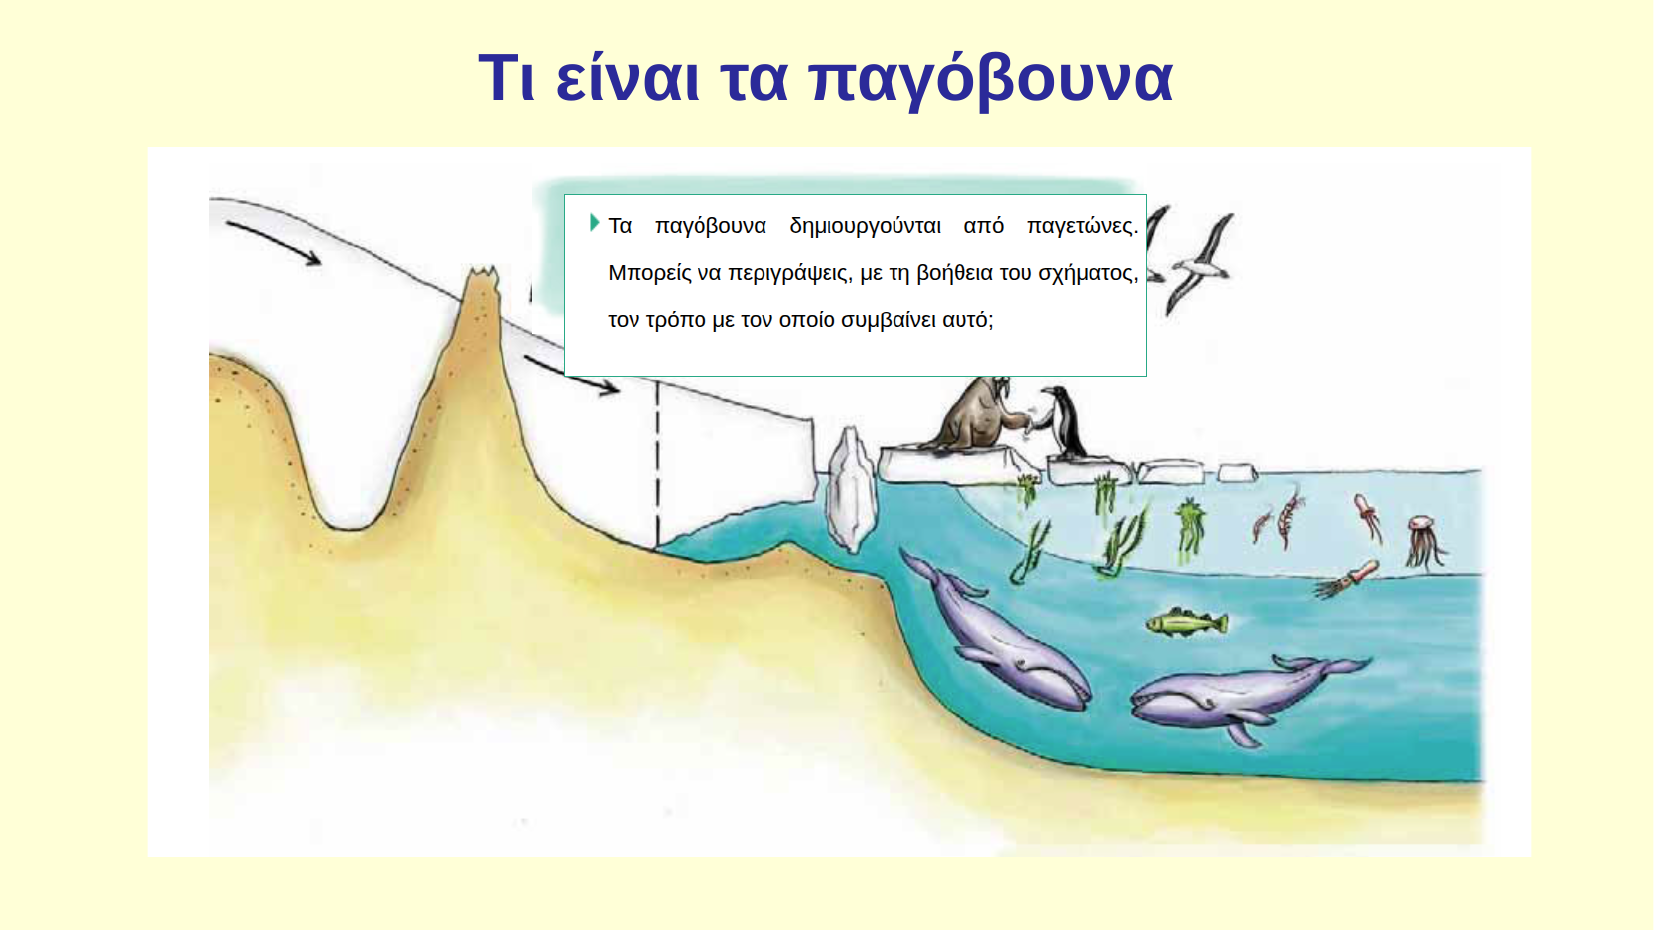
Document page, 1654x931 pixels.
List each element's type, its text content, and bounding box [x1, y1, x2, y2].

picture [147, 147, 1532, 857]
title Τι είναι τα παγόβουνα [82, 37, 1571, 119]
